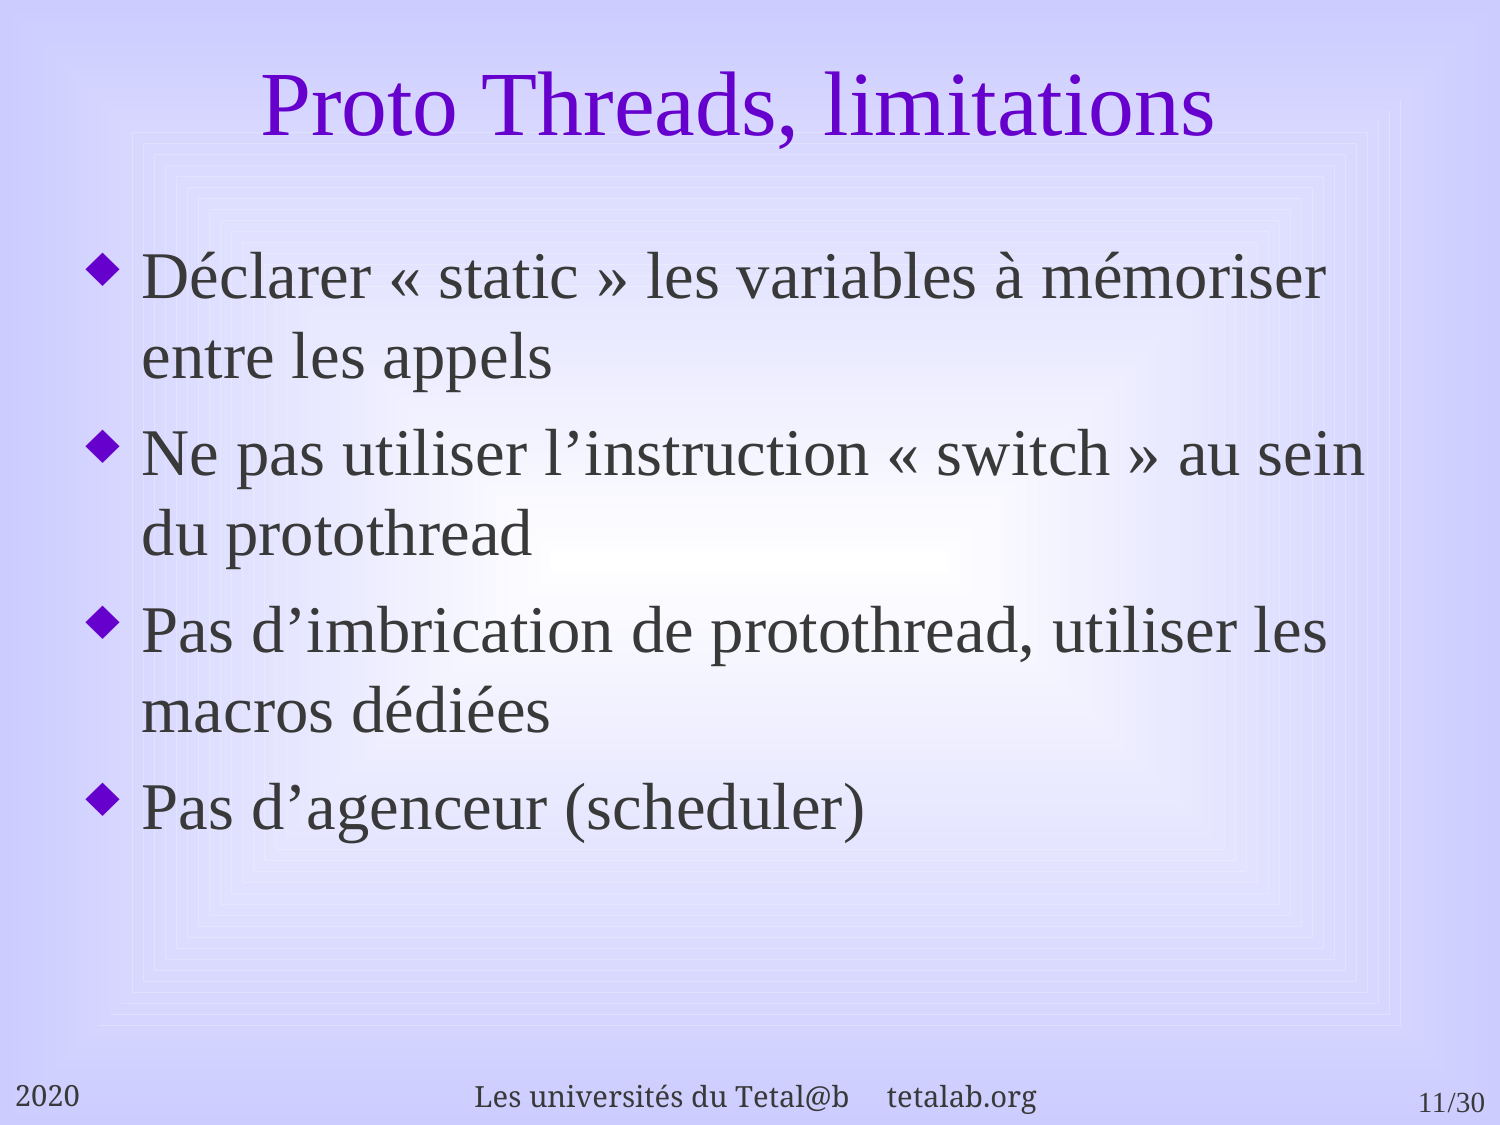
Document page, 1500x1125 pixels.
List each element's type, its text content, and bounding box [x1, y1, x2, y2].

list Déclarer « static » les variables à mémoriser entre les appels Ne pas utiliser l’instruction « switch » au sein du protothread Pas d’imbrication de protothread, utiliser les macros dédiées Pas d’agenceur (scheduler) [70, 224, 1453, 1016]
title Proto Threads, limitations [0, 0, 1500, 198]
